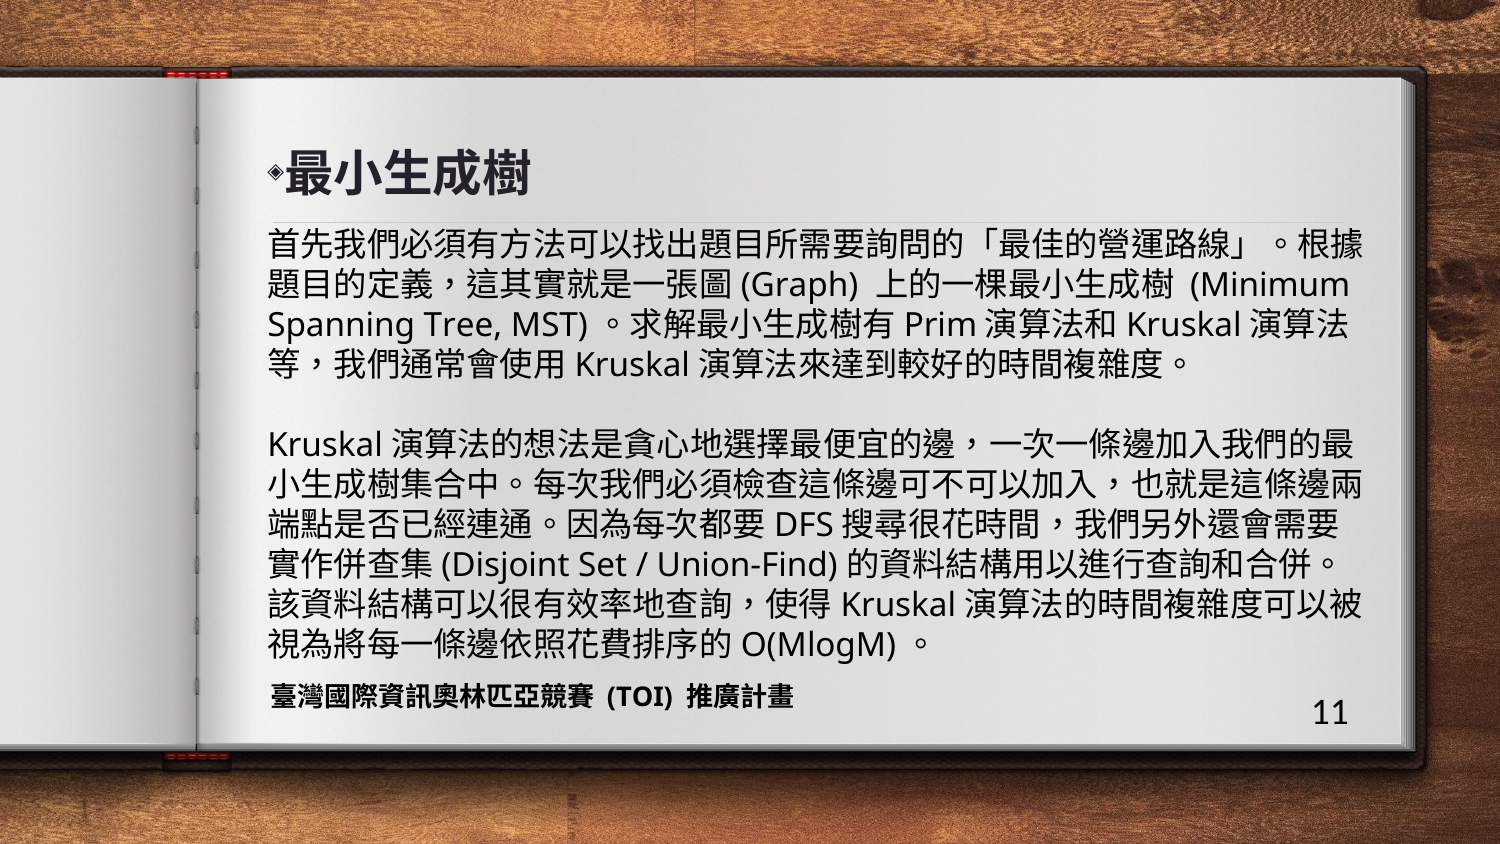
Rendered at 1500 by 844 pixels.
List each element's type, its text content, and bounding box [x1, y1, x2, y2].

text_box 首先我們必須有方法可以找出題目所需要詢問的「最佳的營運路線」。根據題目的定義，這其實就是一張圖(Graph) 上的一棵最小生成樹 (Minimum Spanning Tree, MST)。求解最小生成樹有Prim演算法和Kruskal演算法等，我們通常會使用Kruskal演算法來達到較好的時間複雜度。 Kruskal演算法的想法是貪心地選擇最便宜的邊，一次一條邊加入我們的最小生成樹集合中。每次我們必須檢查這條邊可不可以加入，也就是這條邊兩端點是否已經連通。因為每次都要DFS搜尋很花時間，我們另外還會需要實作併查集(Disjoint Set / Union-Find)的資料結構用以進行查詢和合併。該資料結構可以很有效率地查詢，使得Kruskal演算法的時間複雜度可以被視為將每一條邊依照花費排序的O(MlogM)。 [252, 215, 1386, 676]
text_box [1295, 676, 1386, 737]
list 最小生成樹 [252, 126, 1194, 215]
